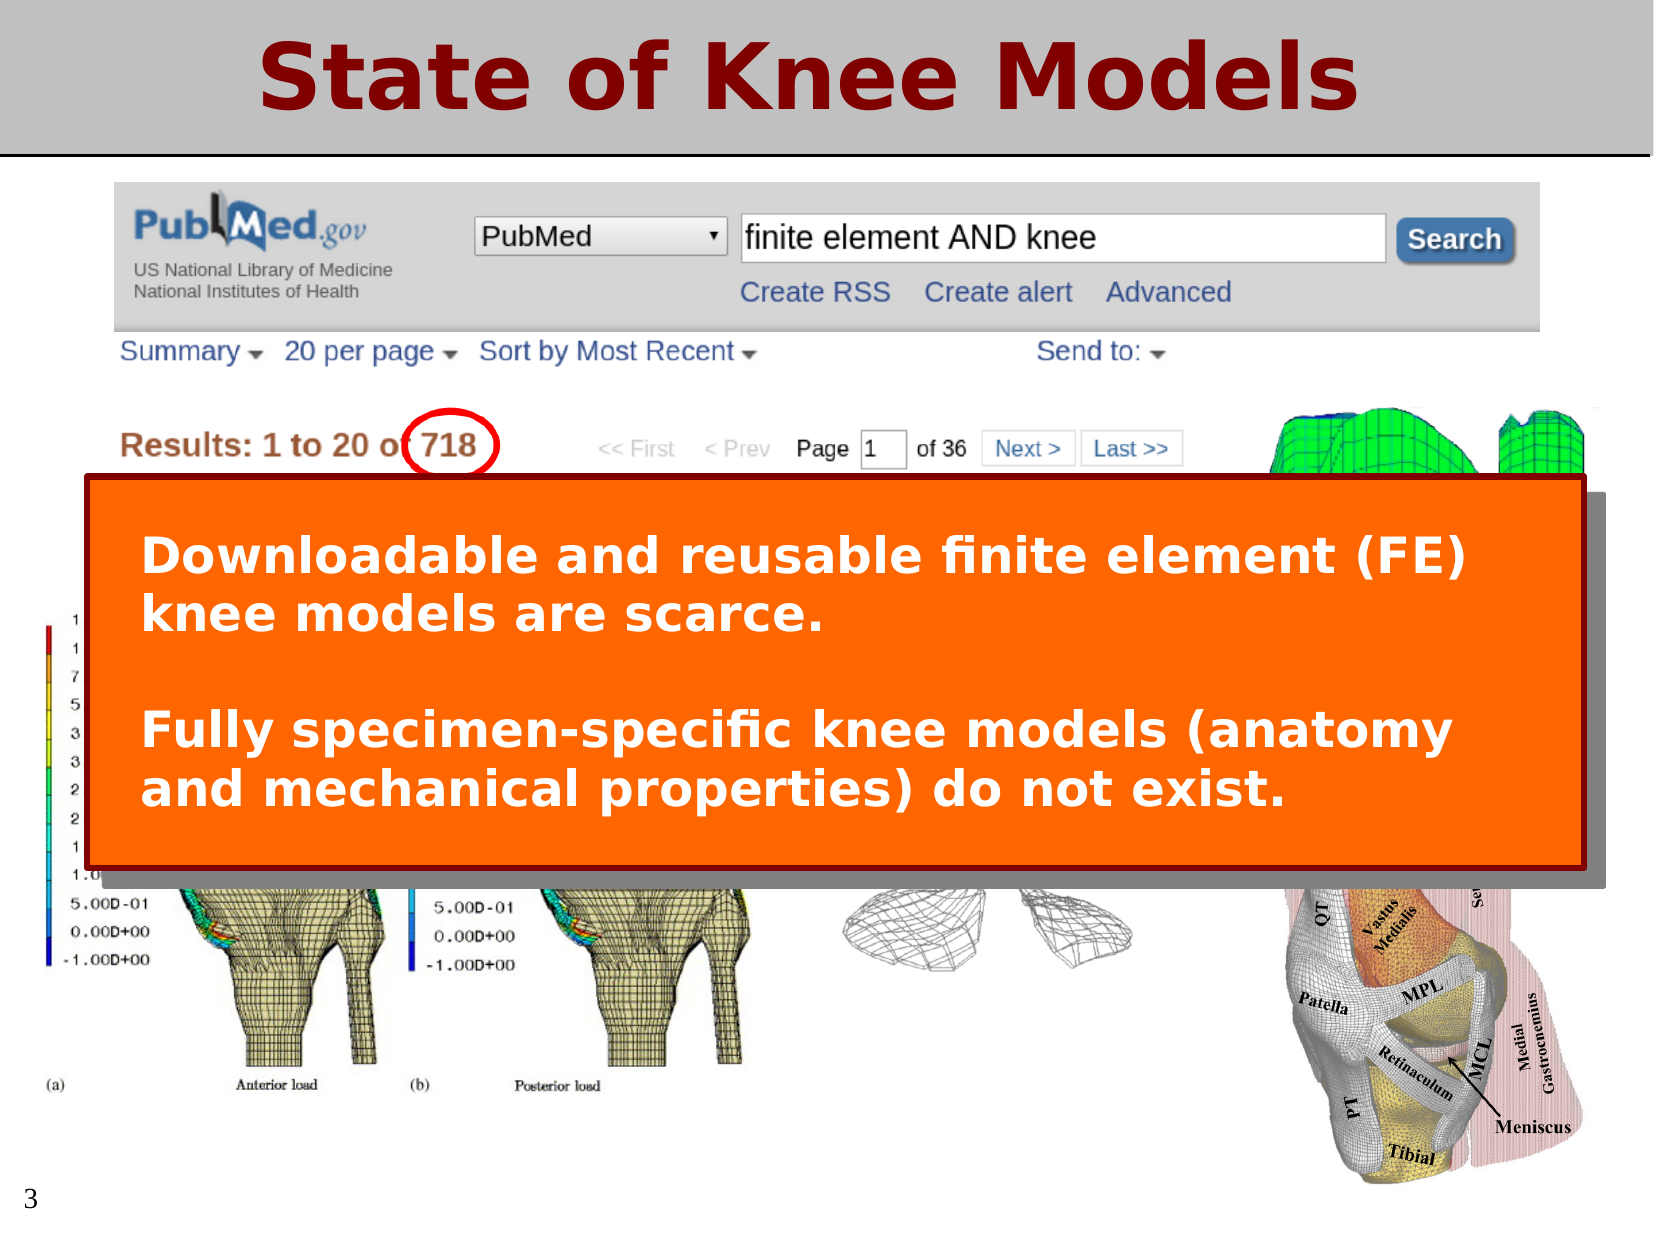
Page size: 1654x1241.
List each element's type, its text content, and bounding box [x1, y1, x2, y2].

text_box State of Knee Models [0, 24, 1651, 132]
picture [795, 868, 1194, 984]
picture [1251, 746, 1600, 1195]
picture [106, 182, 1540, 476]
picture [1213, 406, 1602, 670]
text_box Downloadable and reusable finite element (FE) knee models are scarce. Fully specimen-specific knee models (anatomy and mechanical properties) do not exist. [87, 476, 1585, 868]
text_box [0, 0, 1654, 156]
picture [45, 597, 753, 1094]
